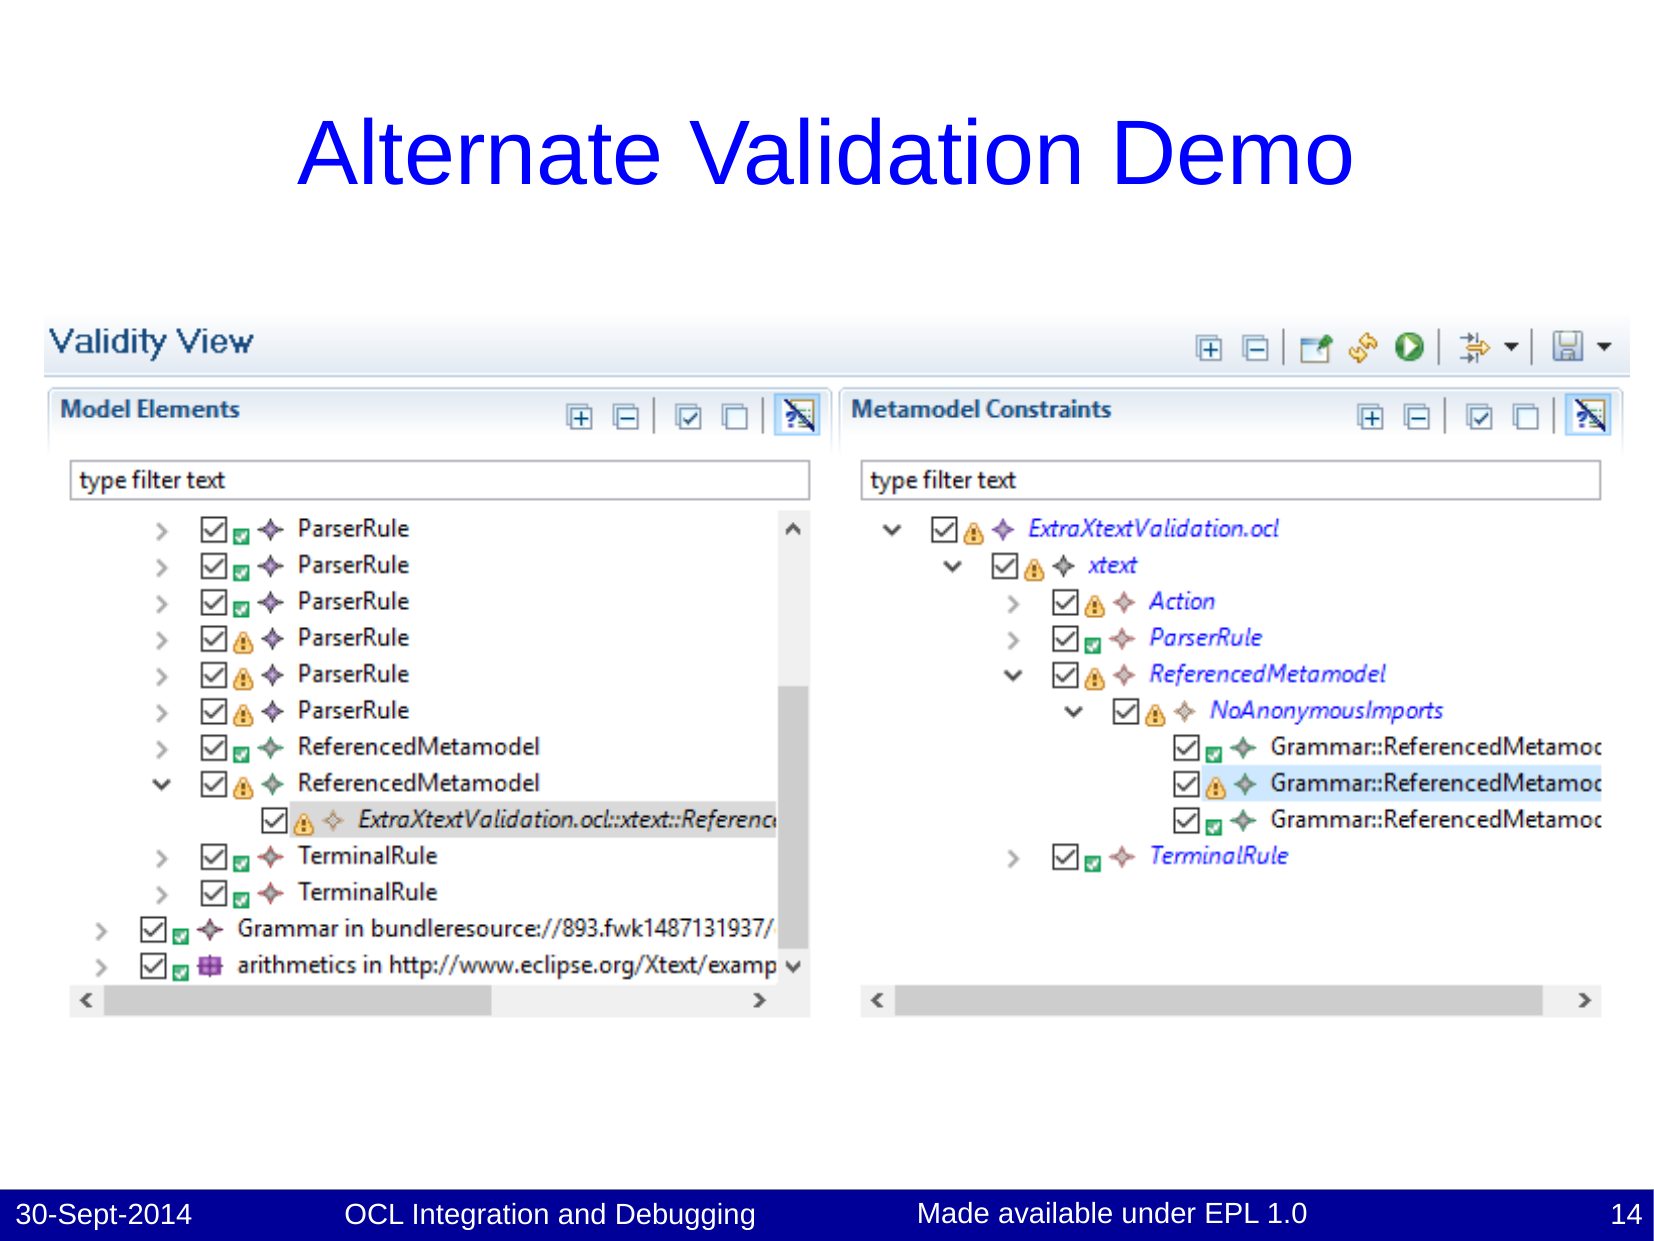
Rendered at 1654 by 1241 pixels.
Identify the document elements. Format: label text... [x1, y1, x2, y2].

title Alternate Validation Demo [82, 49, 1571, 257]
picture [44, 315, 1630, 1024]
